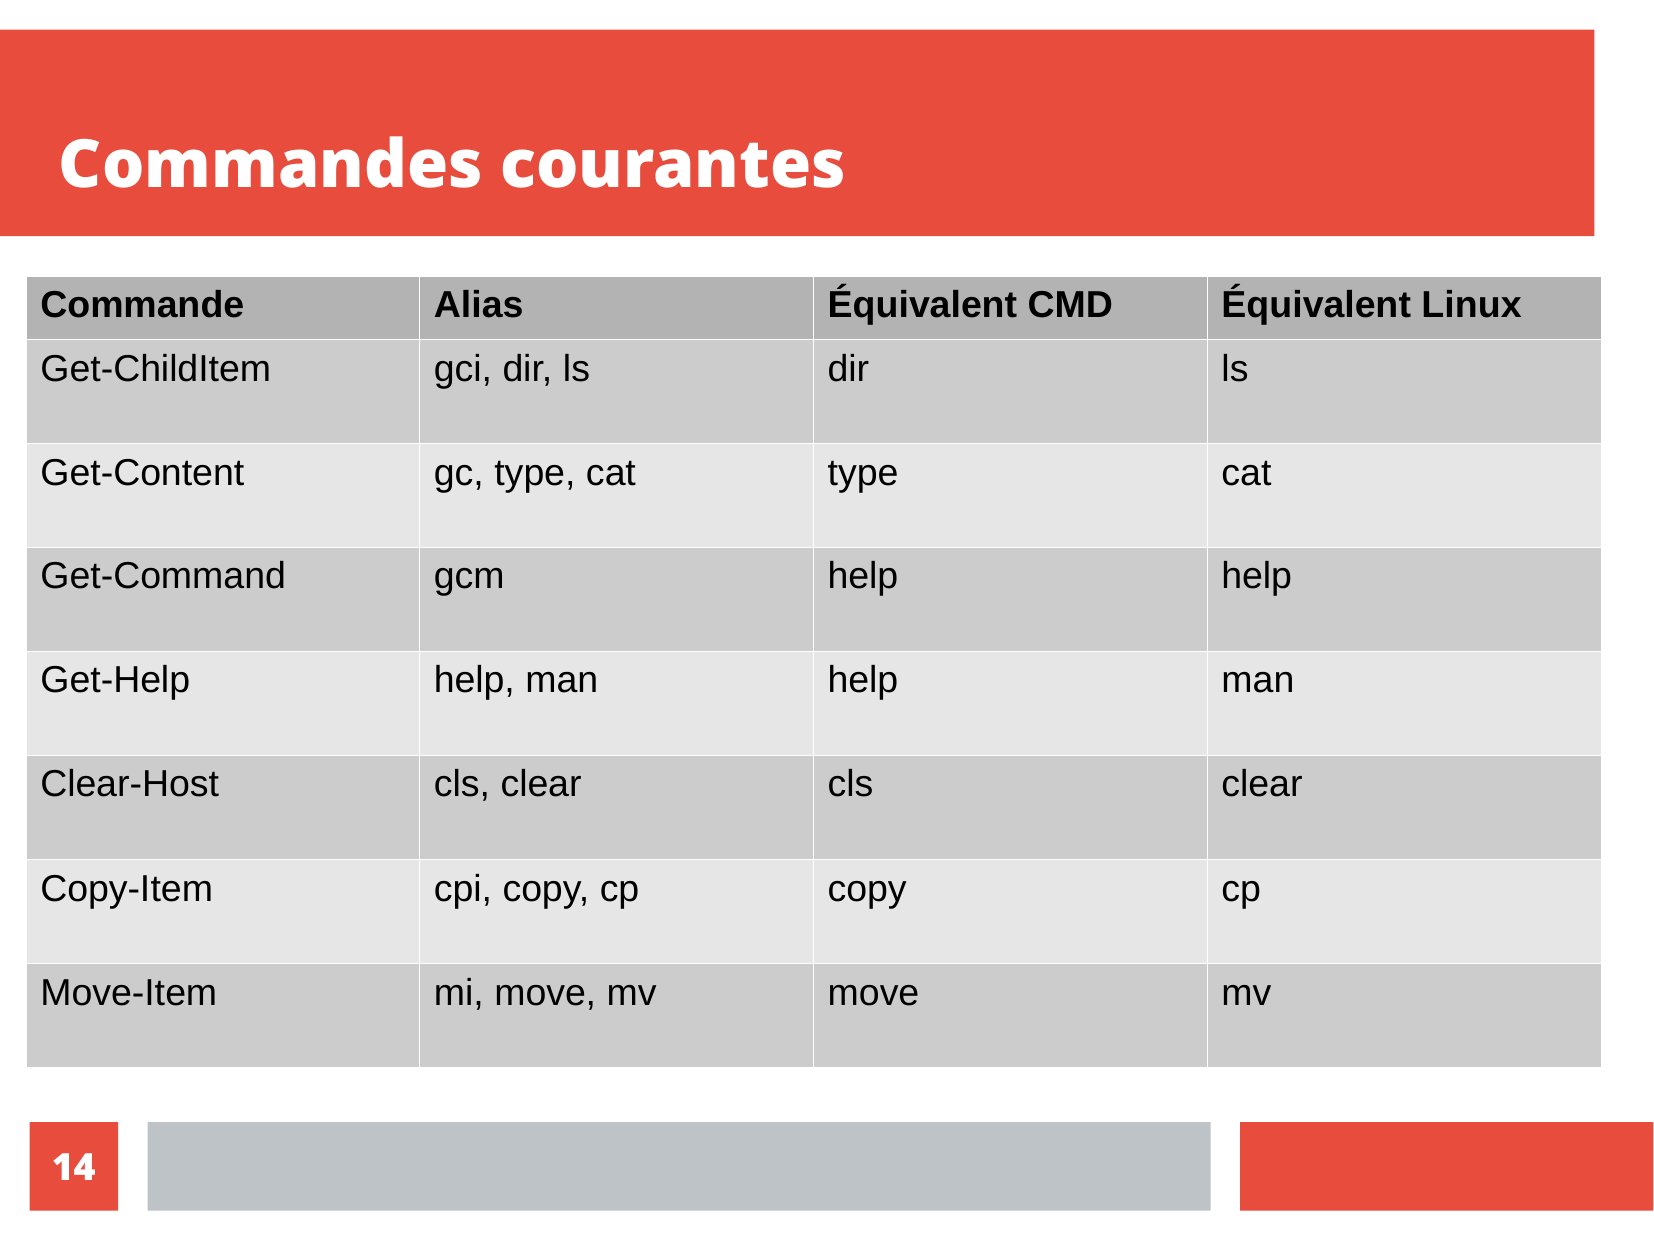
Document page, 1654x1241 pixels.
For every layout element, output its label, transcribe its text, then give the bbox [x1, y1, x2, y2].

table_cell help [1208, 548, 1601, 651]
table_cell Move-Item [27, 964, 419, 1067]
table_cell gc, type, cat [420, 444, 813, 547]
table_cell move [814, 964, 1207, 1067]
table_cell mi, move, mv [420, 964, 813, 1067]
table_cell help, man [420, 652, 813, 755]
table_header Alias [420, 277, 813, 339]
table_cell help [814, 548, 1207, 651]
table_cell gcm [420, 548, 813, 651]
table_cell copy [814, 860, 1207, 963]
table_cell cls, clear [420, 756, 813, 859]
table_cell dir [814, 340, 1207, 443]
table_cell Get-Help [27, 652, 419, 755]
table_cell Get-ChildItem [27, 340, 419, 443]
title Commandes courantes [59, 59, 1595, 207]
table_cell man [1208, 652, 1601, 755]
table_header Commande [27, 277, 419, 339]
table_header Équivalent CMD [814, 277, 1207, 339]
table_cell Get-Content [27, 444, 419, 547]
table_cell Get-Command [27, 548, 419, 651]
table_cell help [814, 652, 1207, 755]
table_cell mv [1208, 964, 1601, 1067]
table_cell gci, dir, ls [420, 340, 813, 443]
table_header Équivalent Linux [1208, 277, 1601, 339]
table_cell Copy-Item [27, 860, 419, 963]
table_cell clear [1208, 756, 1601, 859]
table_cell cls [814, 756, 1207, 859]
table_cell cat [1208, 444, 1601, 547]
table_cell ls [1208, 340, 1601, 443]
table_cell type [814, 444, 1207, 547]
table_cell Clear-Host [27, 756, 419, 859]
table_cell cp [1208, 860, 1601, 963]
table_cell cpi, copy, cp [420, 860, 813, 963]
